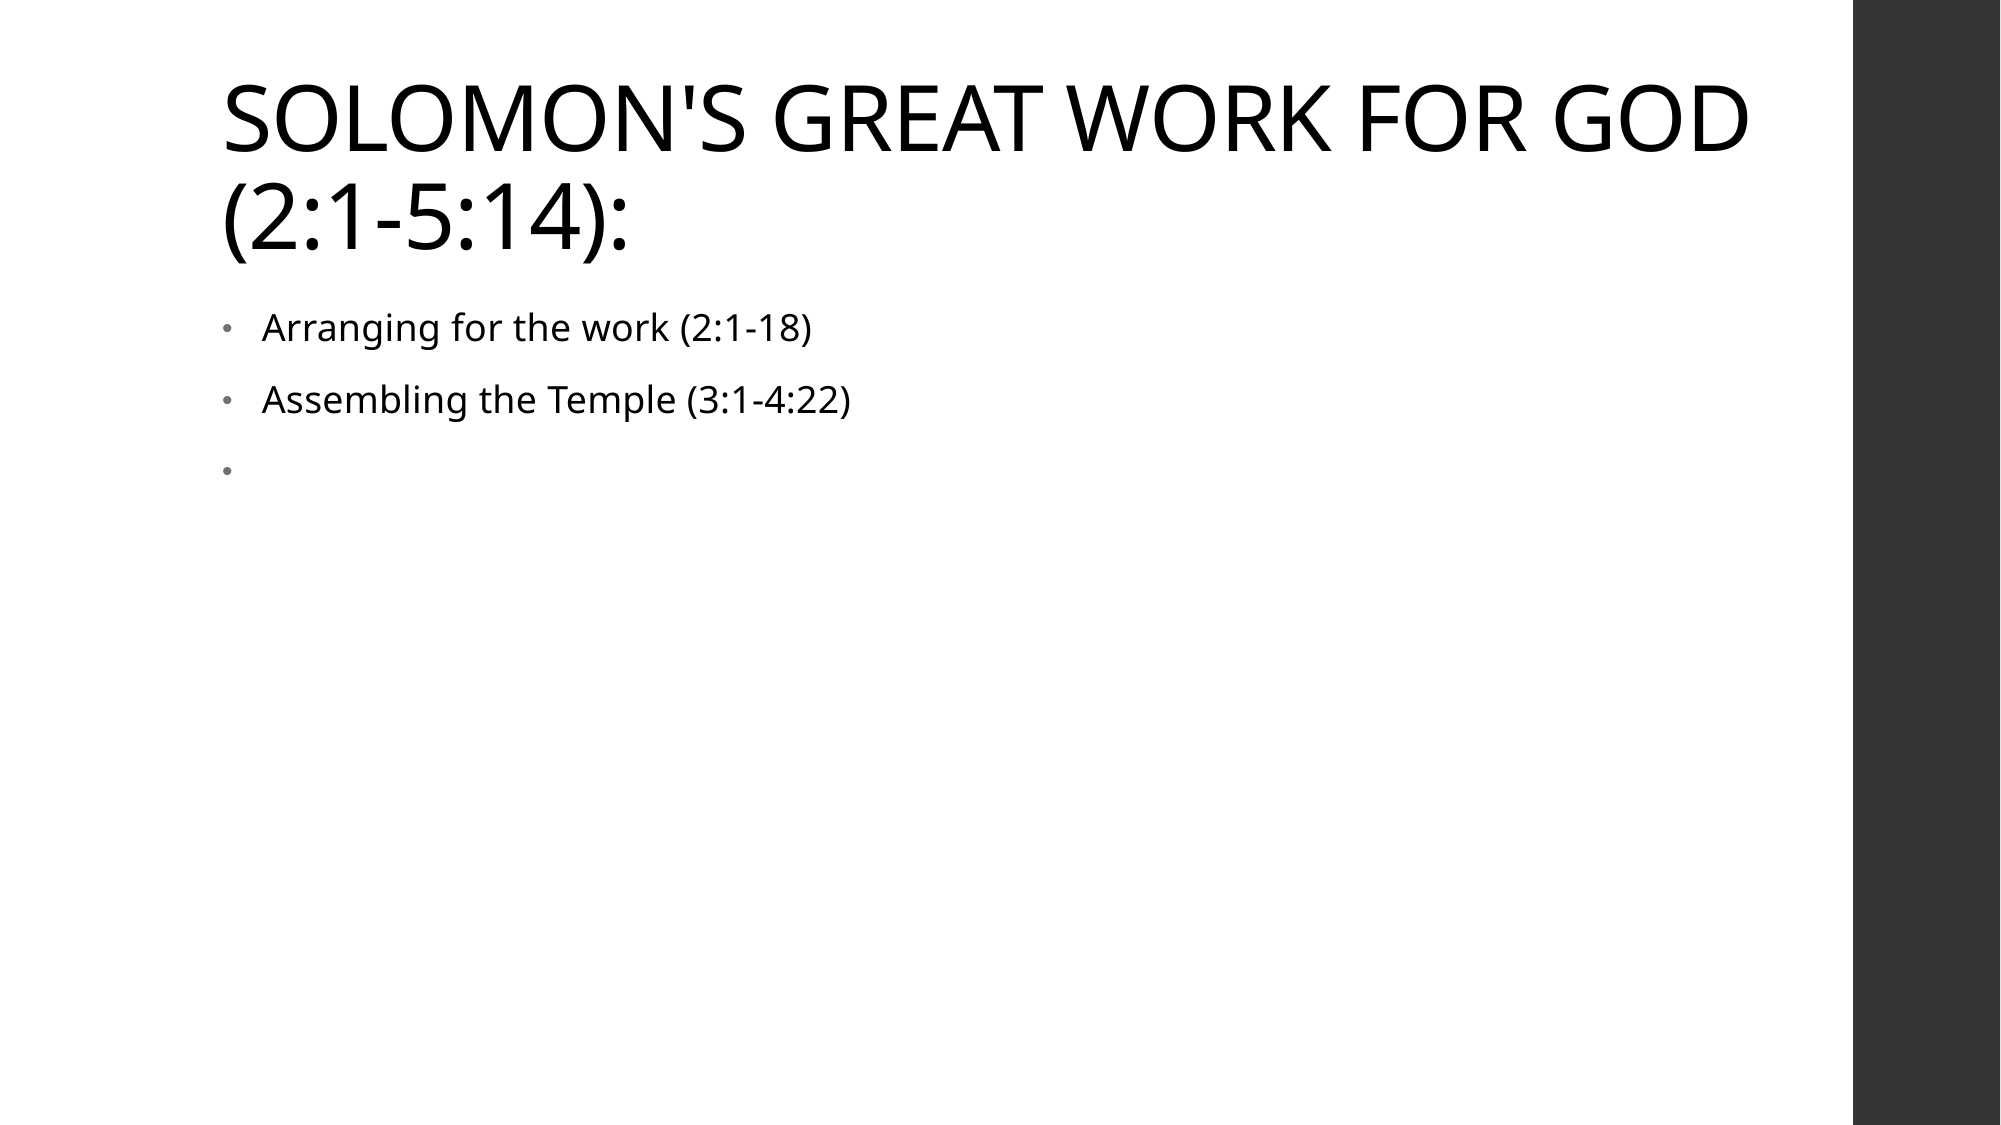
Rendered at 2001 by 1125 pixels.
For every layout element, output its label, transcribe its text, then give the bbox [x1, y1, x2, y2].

list Arranging for the work (2:1-18) Assembling the Temple (3:1-4:22) [206, 299, 1617, 1014]
title SOLOMON'S GREAT WORK FOR GOD (2:1-5:14): [206, 60, 1797, 278]
